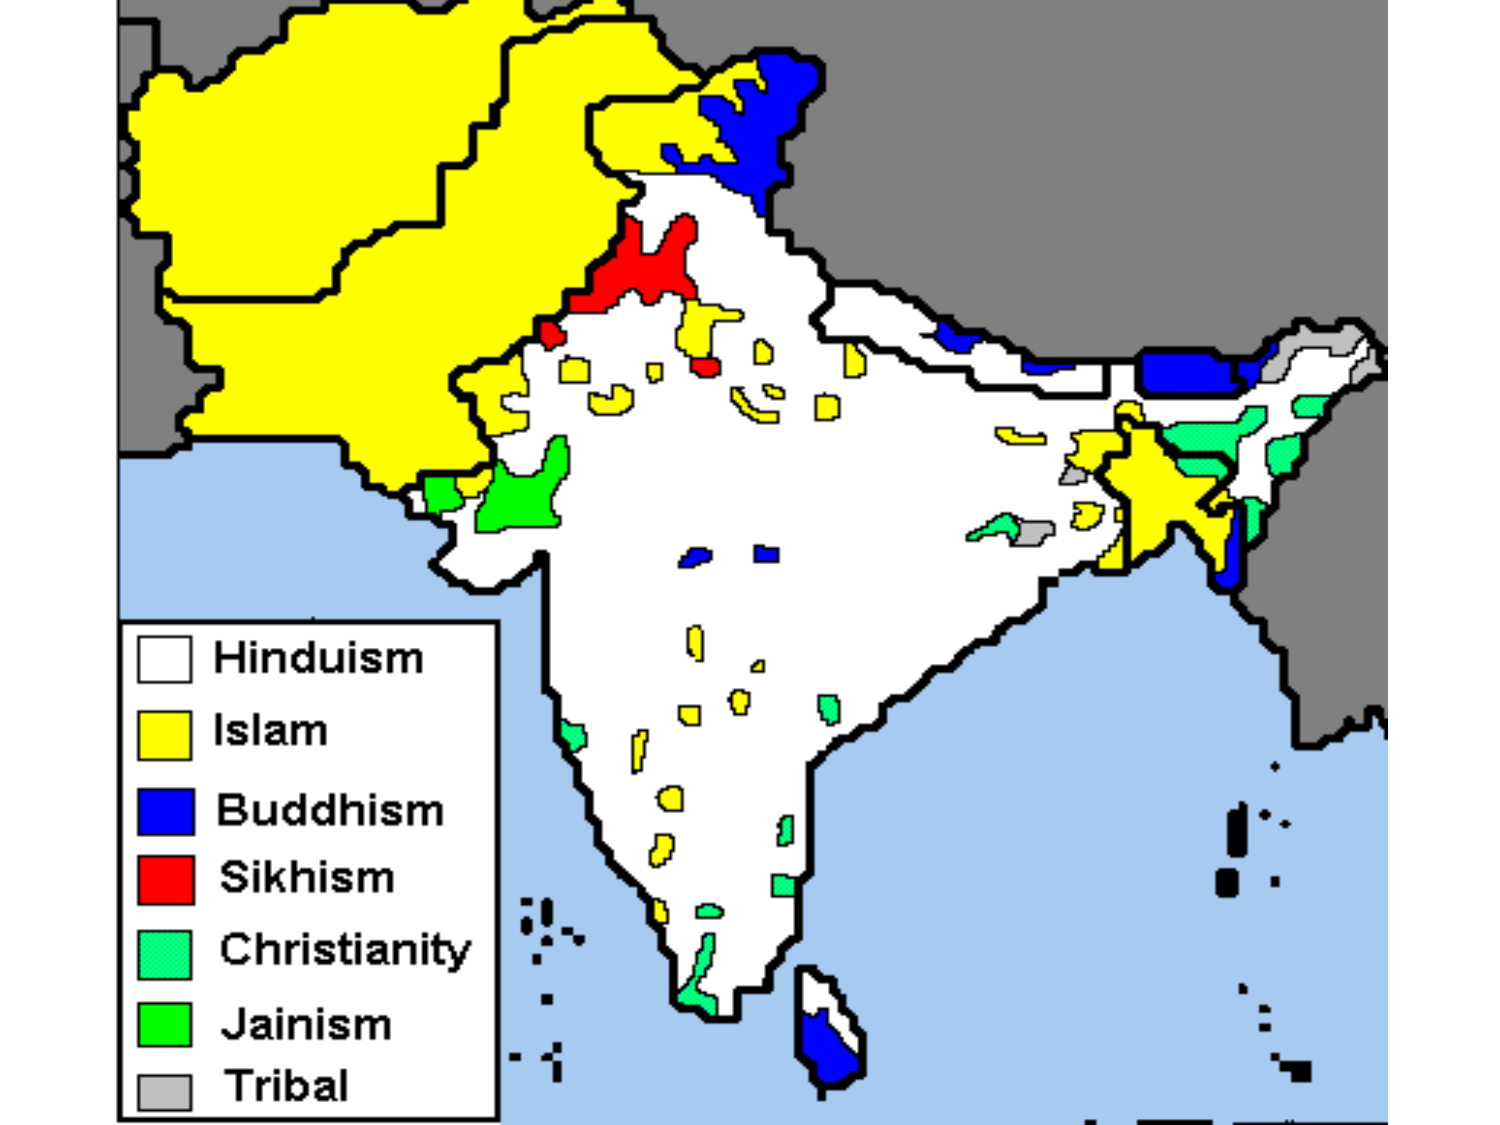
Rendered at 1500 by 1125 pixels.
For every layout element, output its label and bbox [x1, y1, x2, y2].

picture [112, 0, 1388, 1125]
